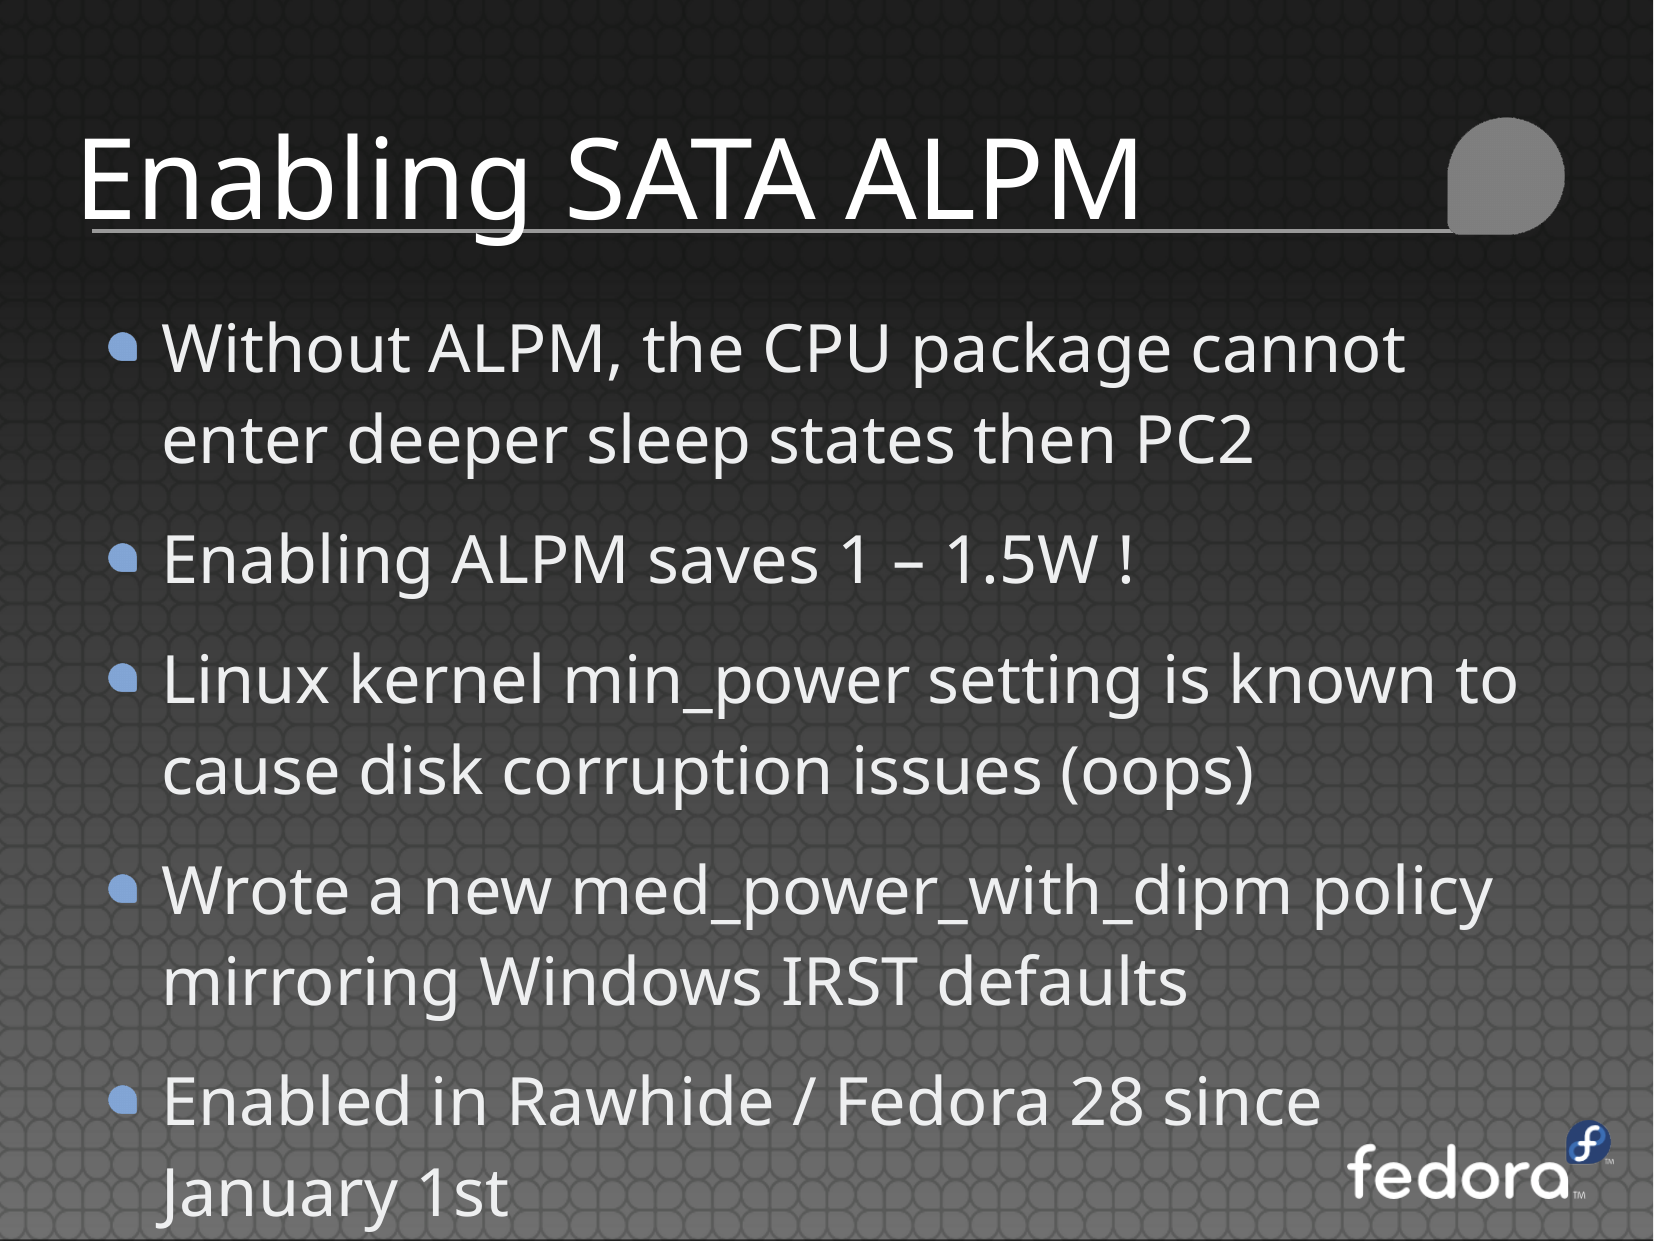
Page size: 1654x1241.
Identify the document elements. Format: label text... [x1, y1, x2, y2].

list Without ALPM, the CPU package cannot enter deeper sleep states then PC2 Enabling ALPM saves 1 – 1.5W ! Linux kernel min_power setting is known to cause disk corruption issues (oops) Wrote a new med_power_with_dipm policy mirroring Windows IRST defaults Enabled in Rawhide / Fedora 28 since January 1st [90, 301, 1579, 1133]
picture [0, 0, 1654, 1241]
title Enabling SATA ALPM [74, 50, 1405, 301]
